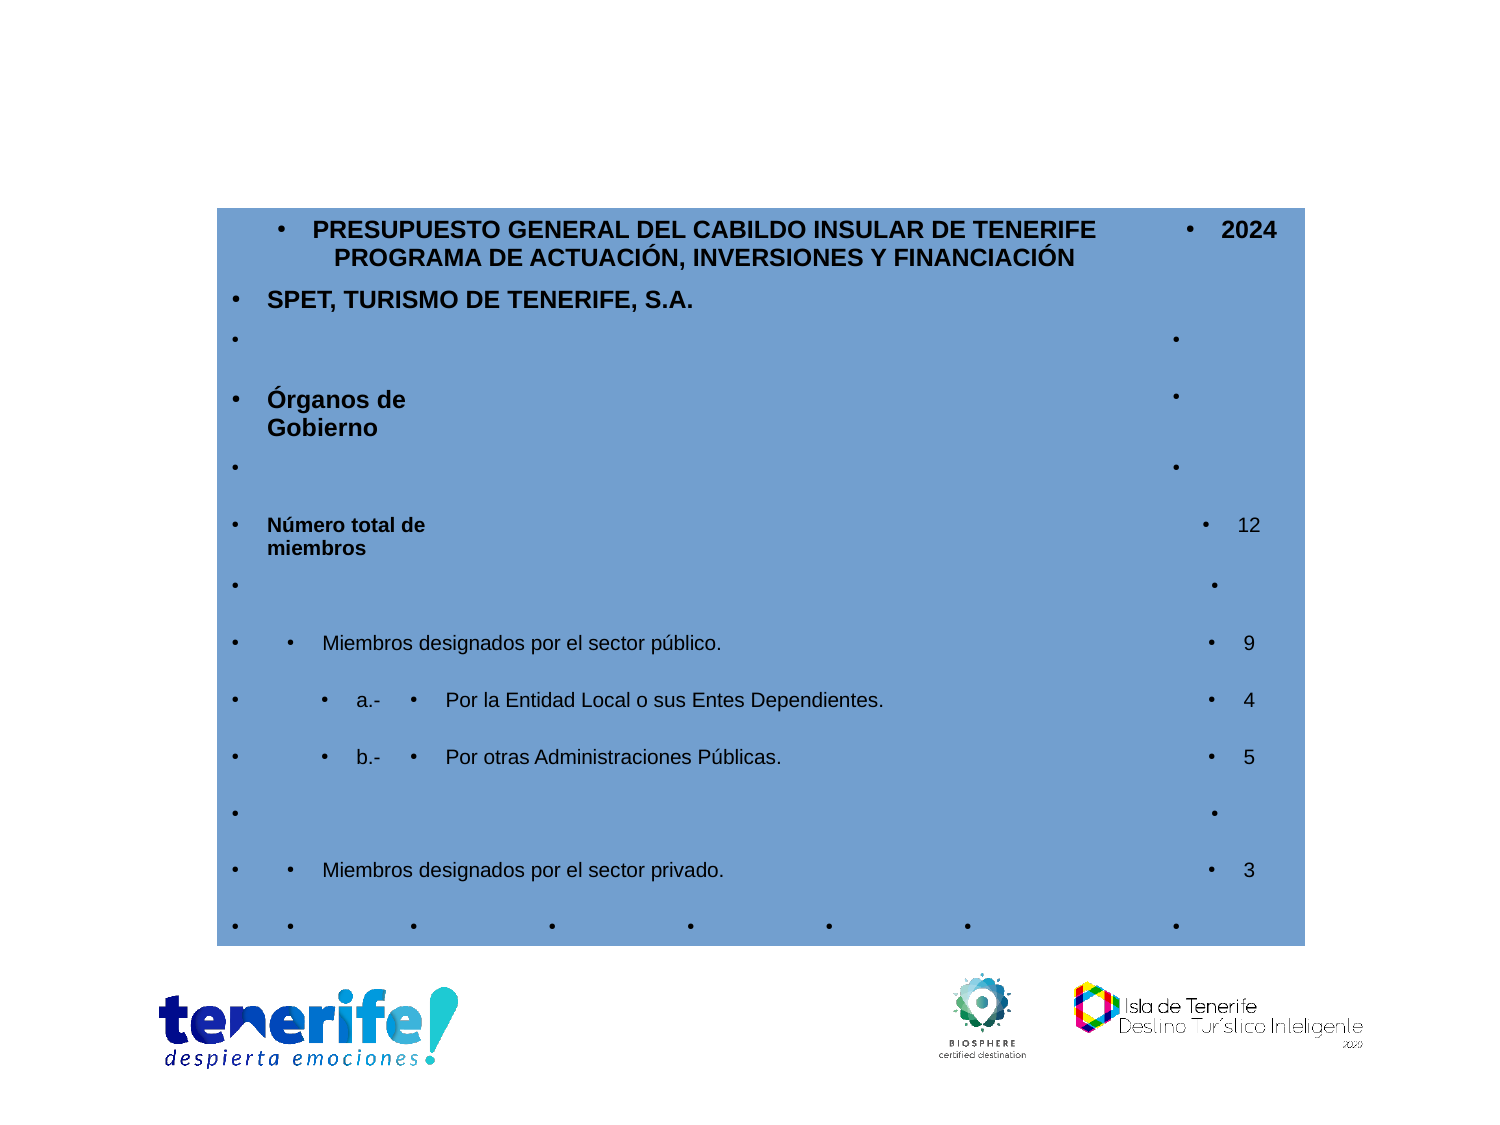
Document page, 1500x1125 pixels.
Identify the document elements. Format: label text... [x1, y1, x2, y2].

table_cell [217, 795, 272, 852]
picture [918, 963, 1046, 1069]
table_cell Por la Entidad Local o sus Entes Dependientes. [395, 681, 949, 738]
table_cell Miembros designados por el sector privado. [272, 852, 811, 908]
table_cell [217, 568, 272, 624]
table_header 2024 [1158, 208, 1305, 279]
picture [159, 987, 458, 1069]
table_cell [395, 908, 534, 946]
table_cell [1158, 322, 1305, 379]
table_cell [949, 681, 1158, 738]
table_cell Miembros designados por el sector público. [272, 624, 811, 681]
table_cell [949, 908, 1158, 946]
table_cell [949, 852, 1158, 908]
table_cell [217, 738, 272, 795]
table_cell Órganos de Gobierno [217, 379, 534, 449]
table_cell [534, 568, 672, 624]
table_cell [272, 568, 395, 624]
table_cell [534, 908, 672, 946]
table_cell [395, 795, 534, 852]
table_cell 5 [1158, 738, 1305, 795]
table_cell [811, 568, 949, 624]
table_cell 12 [1158, 506, 1305, 568]
table_cell 3 [1158, 852, 1305, 908]
table_cell [1158, 379, 1305, 449]
table_cell [672, 908, 811, 946]
table_cell [217, 681, 272, 738]
table_cell [811, 852, 949, 908]
table_header PRESUPUESTO GENERAL DEL CABILDO INSULAR DE TENERIFE PROGRAMA DE ACTUACIÓN, INVERSIONES Y FINANCIACIÓN [217, 208, 1158, 279]
table_cell [217, 852, 272, 908]
table_cell [1158, 568, 1305, 624]
table_cell [217, 908, 272, 946]
table_cell [672, 506, 811, 568]
table_cell [534, 322, 672, 379]
table_cell [811, 624, 949, 681]
table_cell [395, 322, 534, 379]
table_cell [811, 795, 949, 852]
table_cell [672, 568, 811, 624]
table_cell [272, 322, 395, 379]
table_cell [272, 908, 395, 946]
table_cell 4 [1158, 681, 1305, 738]
picture [1074, 981, 1363, 1051]
table_cell [949, 506, 1158, 568]
table_cell [672, 379, 811, 449]
table_cell [1158, 908, 1305, 946]
table_cell [811, 449, 949, 506]
table_cell [272, 449, 395, 506]
table_cell 9 [1158, 624, 1305, 681]
table_cell [534, 379, 672, 449]
table_cell [811, 506, 949, 568]
table_cell [395, 568, 534, 624]
table_cell [949, 568, 1158, 624]
table_cell SPET, TURISMO DE TENERIFE, S.A. [217, 279, 1305, 322]
table_cell [1158, 795, 1305, 852]
table_cell [534, 506, 672, 568]
table_cell [1158, 449, 1305, 506]
table_cell [949, 379, 1158, 449]
table_cell [811, 322, 949, 379]
table_cell [811, 379, 949, 449]
table_cell [811, 908, 949, 946]
table_cell [217, 624, 272, 681]
table_cell Por otras Administraciones Públicas. [395, 738, 811, 795]
table_cell [217, 322, 272, 379]
table_cell [672, 449, 811, 506]
table_cell [395, 449, 534, 506]
table_cell a.- [272, 681, 395, 738]
table_cell [811, 738, 949, 795]
table_cell [949, 795, 1158, 852]
table_cell [949, 624, 1158, 681]
table_cell [949, 449, 1158, 506]
table_cell [272, 795, 395, 852]
table_cell [534, 449, 672, 506]
table_cell [672, 795, 811, 852]
table_cell [534, 795, 672, 852]
table_cell Número total de miembros [217, 506, 534, 568]
table_cell [217, 449, 272, 506]
table_cell b.- [272, 738, 395, 795]
table_cell [949, 738, 1158, 795]
table_cell [672, 322, 811, 379]
table_cell [949, 322, 1158, 379]
